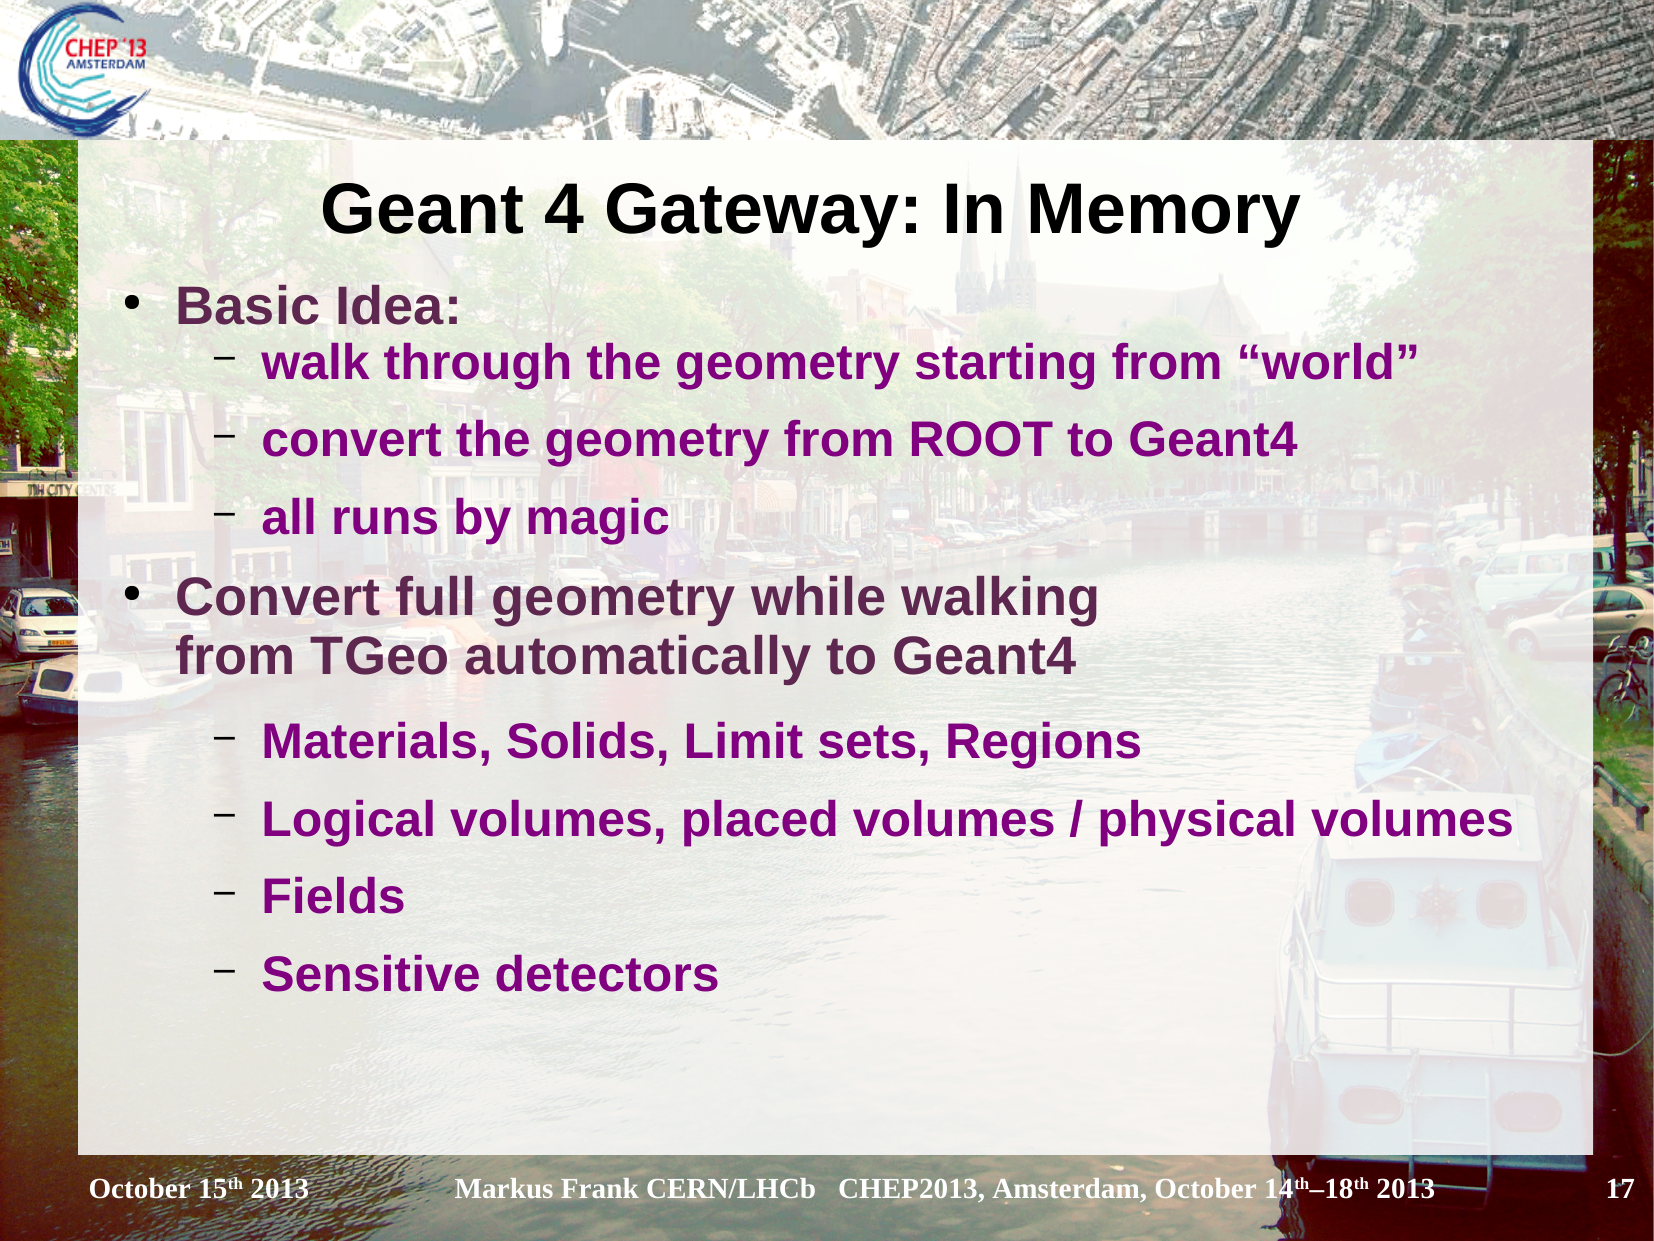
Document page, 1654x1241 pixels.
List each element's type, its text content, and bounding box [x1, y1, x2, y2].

title Geant 4 Gateway: In Memory [82, 139, 1536, 271]
list Basic Idea: walk through the geometry starting from “world” convert the geometry from ROOT to Geant4 all runs by magic Convert full geometry while walking from TGeo automatically to Geant4 Materials, Solids, Limit sets, Regions Logical volumes, placed volumes / physical volumes Fields Sensitive detectors [90, 270, 1546, 1010]
picture [0, 0, 1654, 1241]
